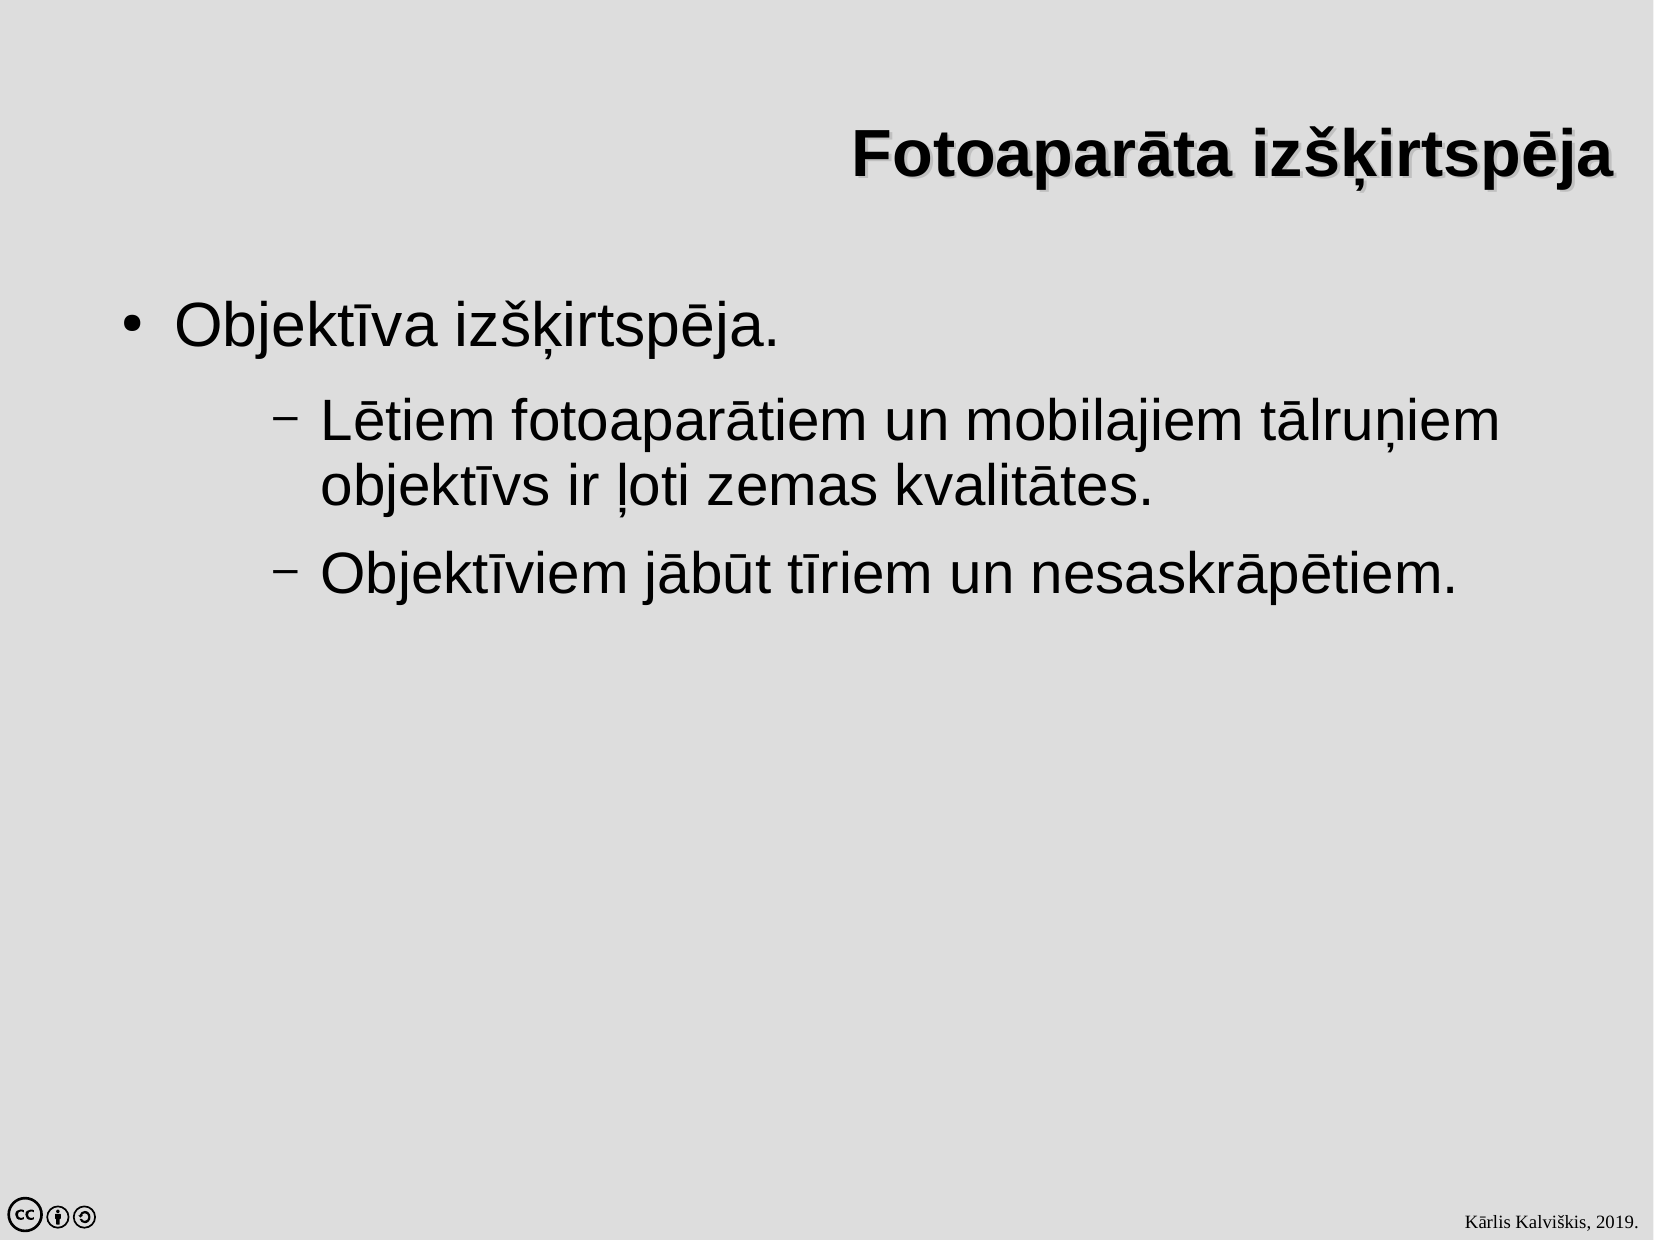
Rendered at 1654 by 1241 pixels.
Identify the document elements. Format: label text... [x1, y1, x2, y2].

list Objektīva izšķirtspēja. Lētiem fotoaparātiem un mobilajiem tālruņiem objektīvs ir ļoti zemas kvalitātes. Objektīviem jābūt tīriem un nesaskrāpētiem. [37, 290, 1620, 1010]
title Fotoaparāta izšķirtspēja [42, 49, 1615, 257]
